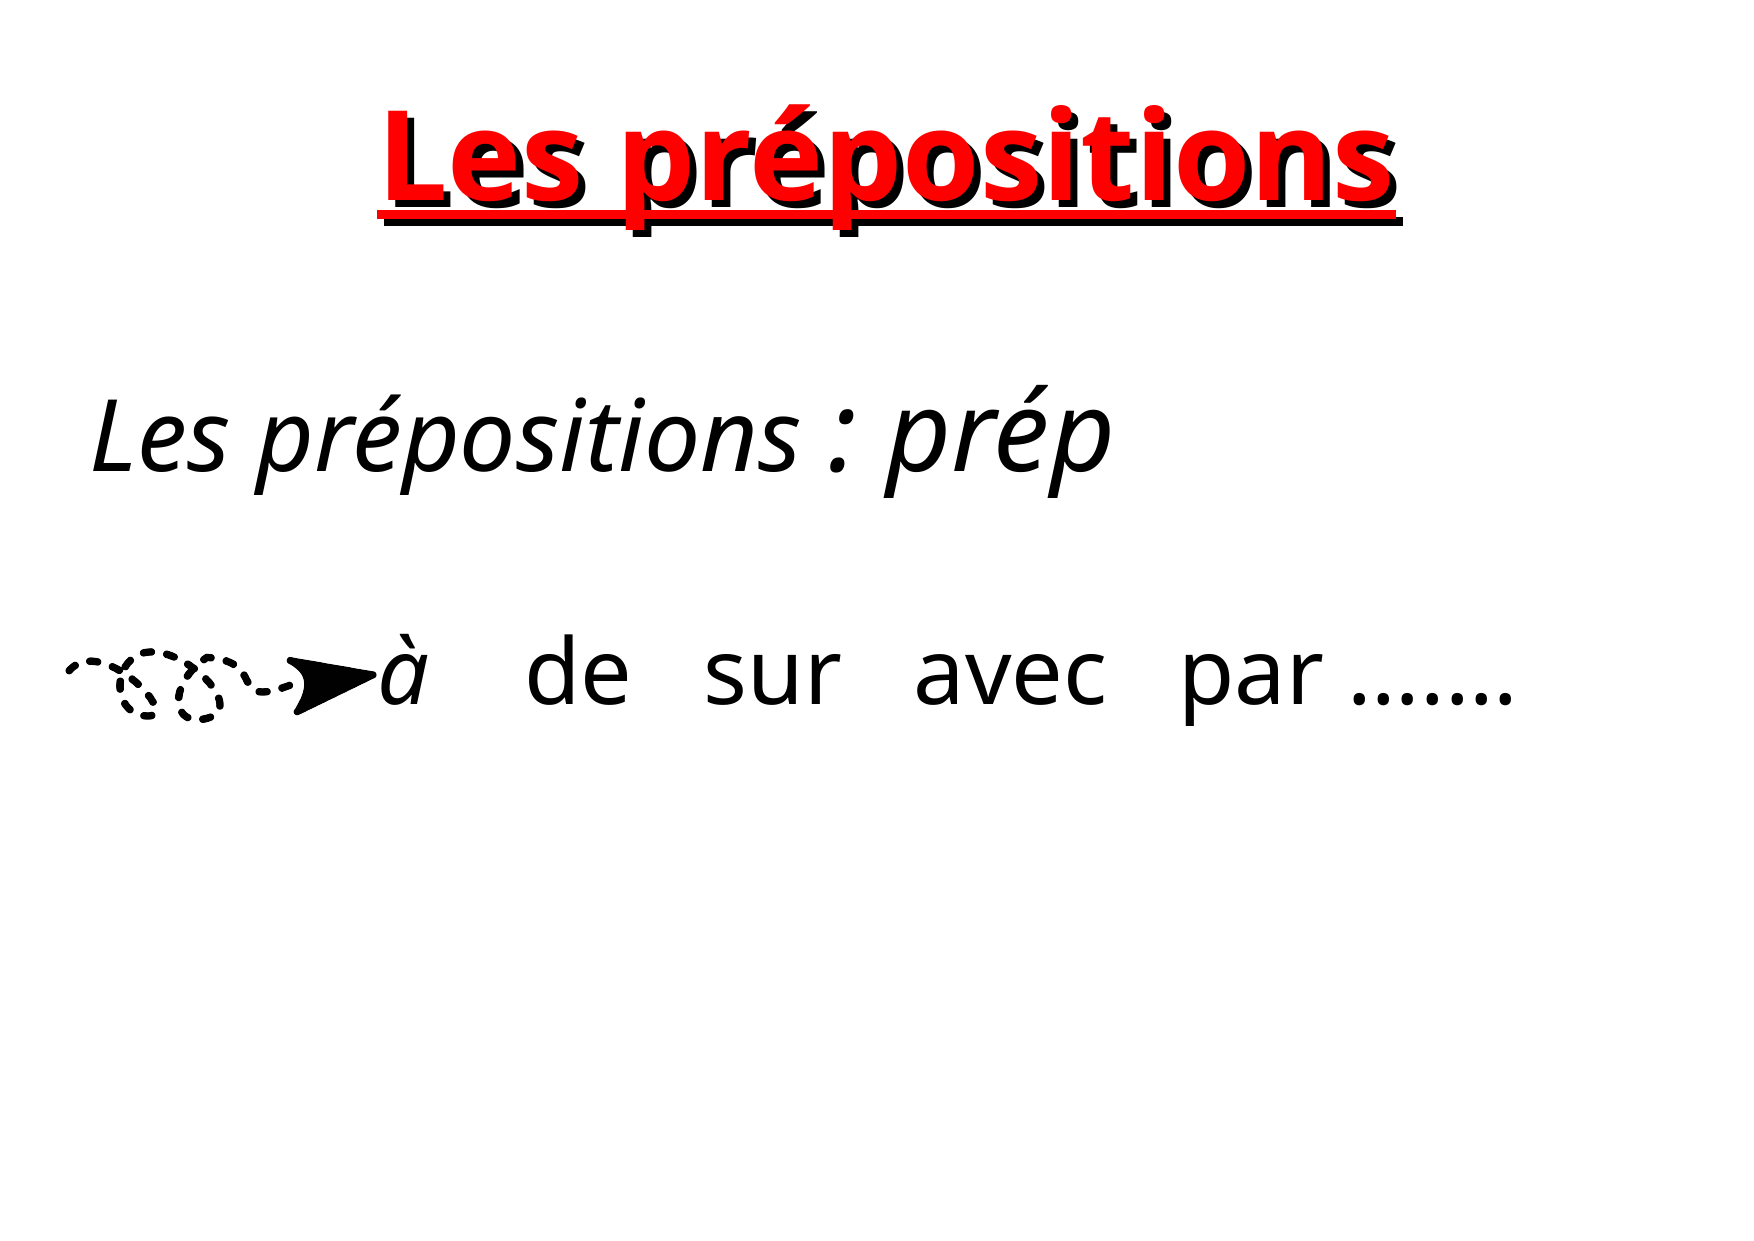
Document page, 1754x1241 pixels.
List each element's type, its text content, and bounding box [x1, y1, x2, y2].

picture [63, 529, 362, 815]
text_box Les prépositions [362, 59, 1365, 236]
text_box à de sur avec par ….... [362, 598, 1525, 733]
text_box Les prépositions : prép [75, 343, 1172, 504]
